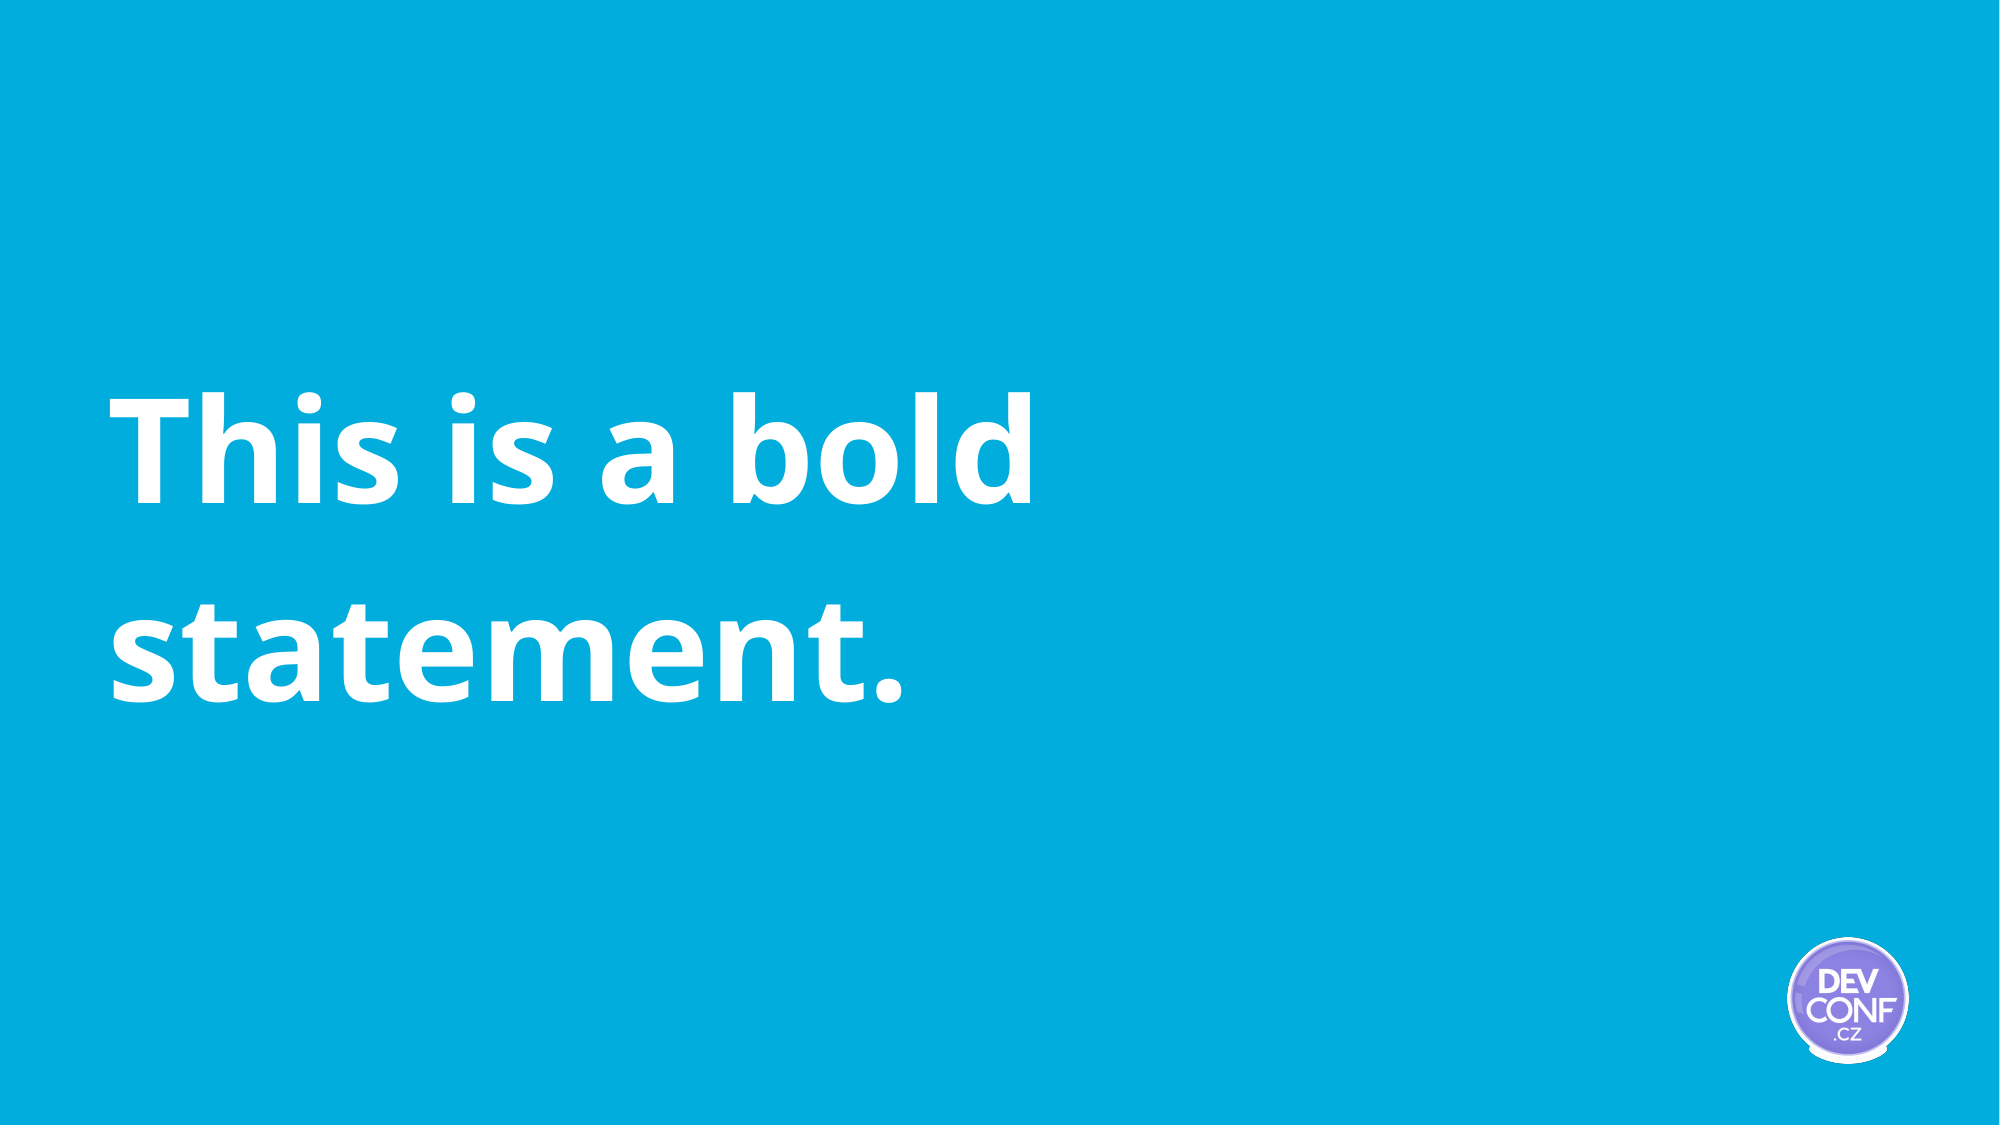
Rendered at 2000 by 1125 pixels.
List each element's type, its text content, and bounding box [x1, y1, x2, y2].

picture [1788, 938, 1908, 1063]
title This is a bold statement. [107, 98, 1500, 994]
